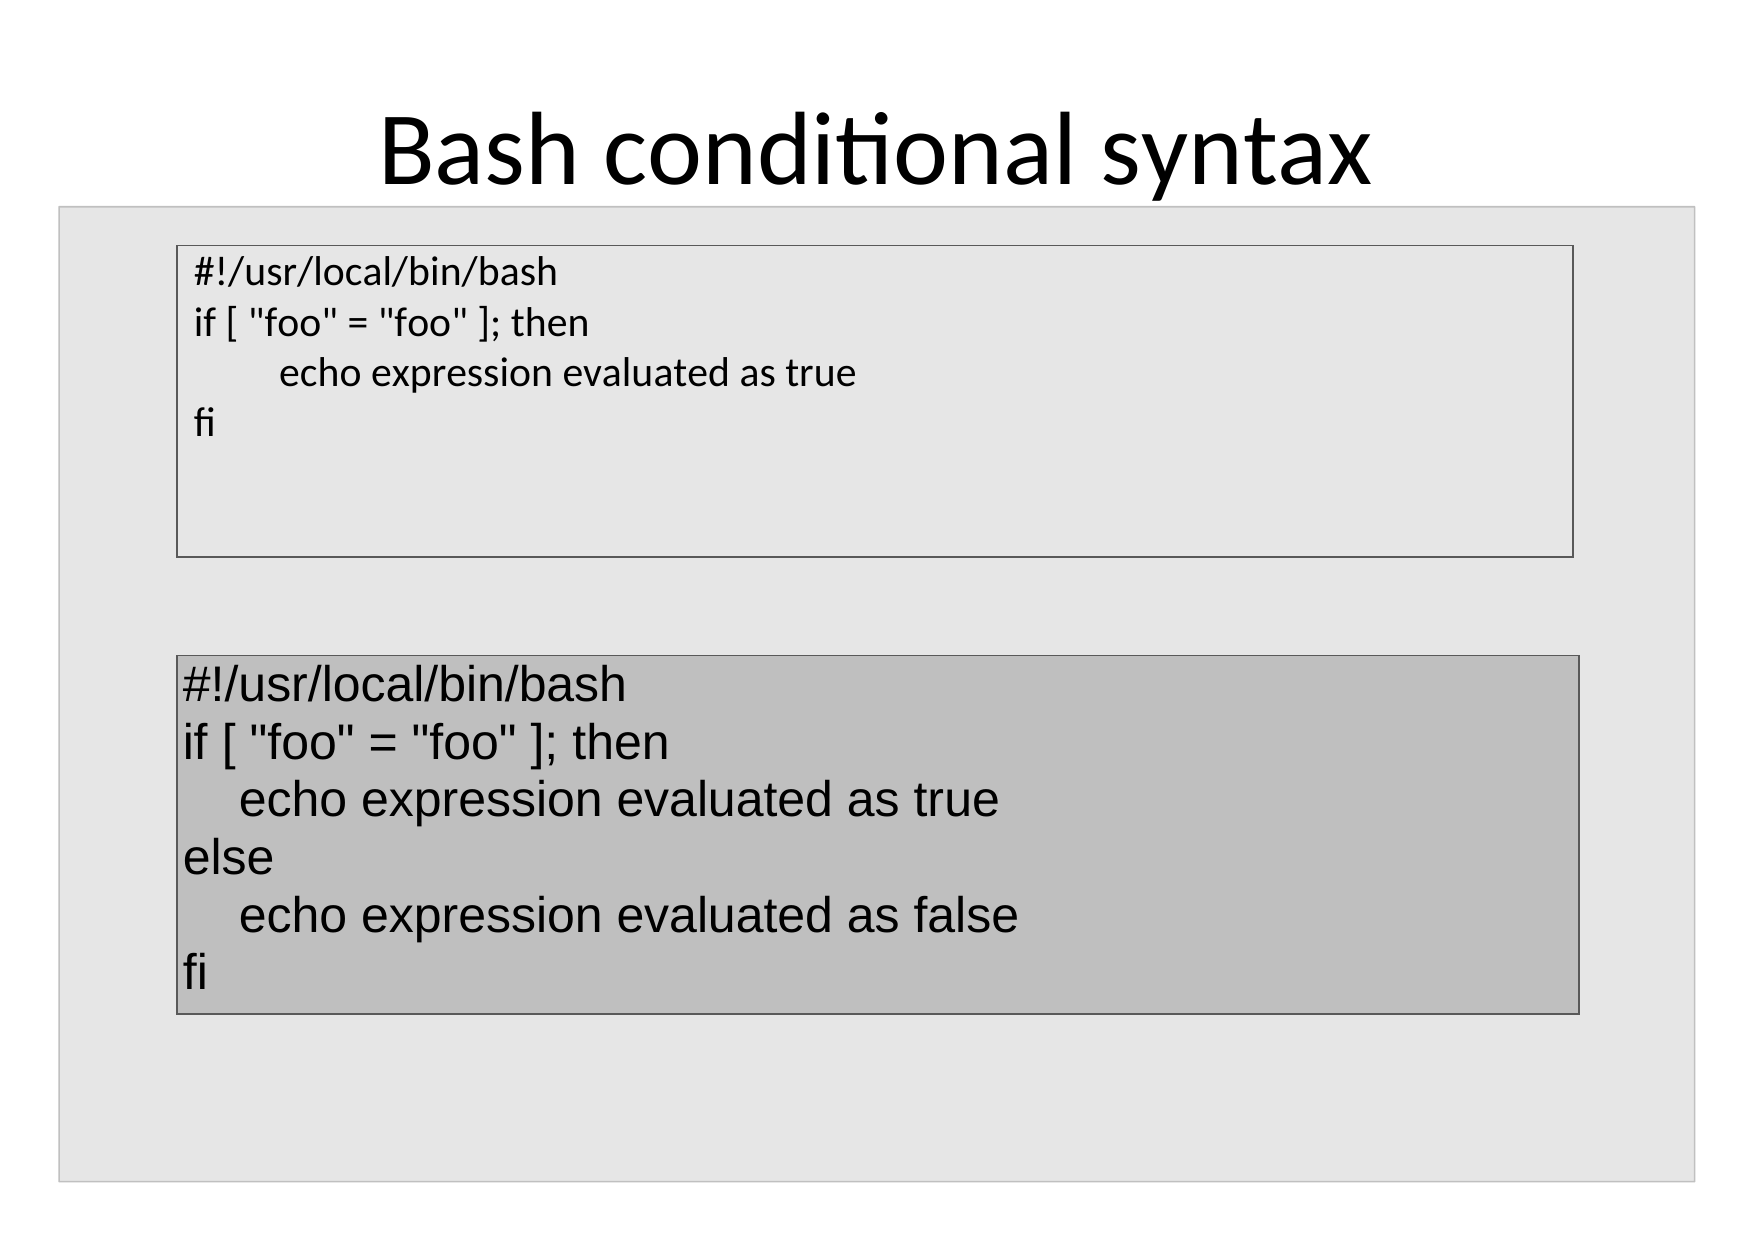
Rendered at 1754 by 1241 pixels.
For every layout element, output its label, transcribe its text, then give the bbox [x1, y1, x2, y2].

list #!/usr/local/bin/bash if [ "foo" = "foo" ]; then echo expression evaluated as true fi [176, 245, 1574, 558]
text_box #!/usr/local/bin/bash if [ "foo" = "foo" ]; then echo expression evaluated as true else echo expression evaluated as false fi [176, 655, 1579, 1014]
title Bash conditional syntax [59, 39, 1695, 246]
text_box [59, 246, 1695, 1182]
